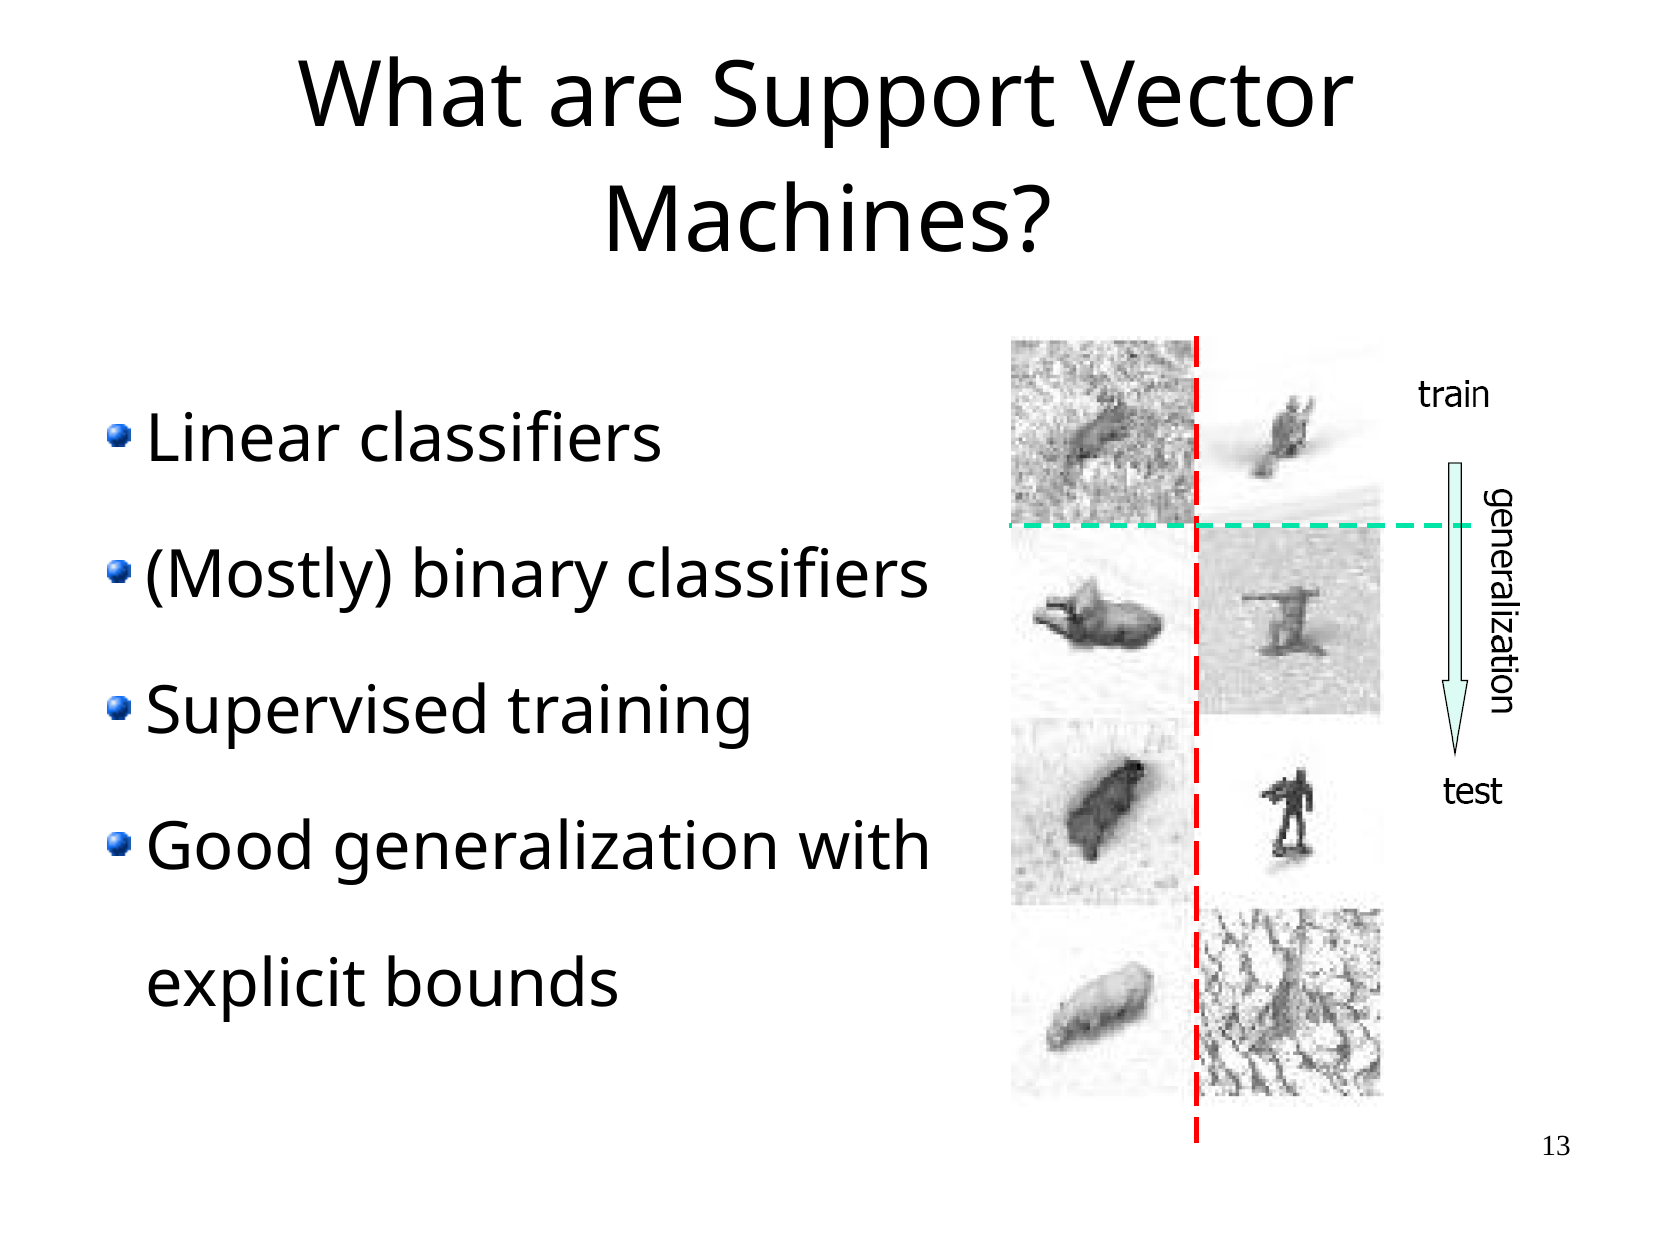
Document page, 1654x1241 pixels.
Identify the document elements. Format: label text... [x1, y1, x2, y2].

text_box Linear classifiers (Mostly) binary classifiers Supervised training Good generalization with explicit bounds [93, 337, 1009, 875]
picture [1009, 336, 1532, 1143]
title What are Support Vector Machines? [82, 49, 1571, 257]
